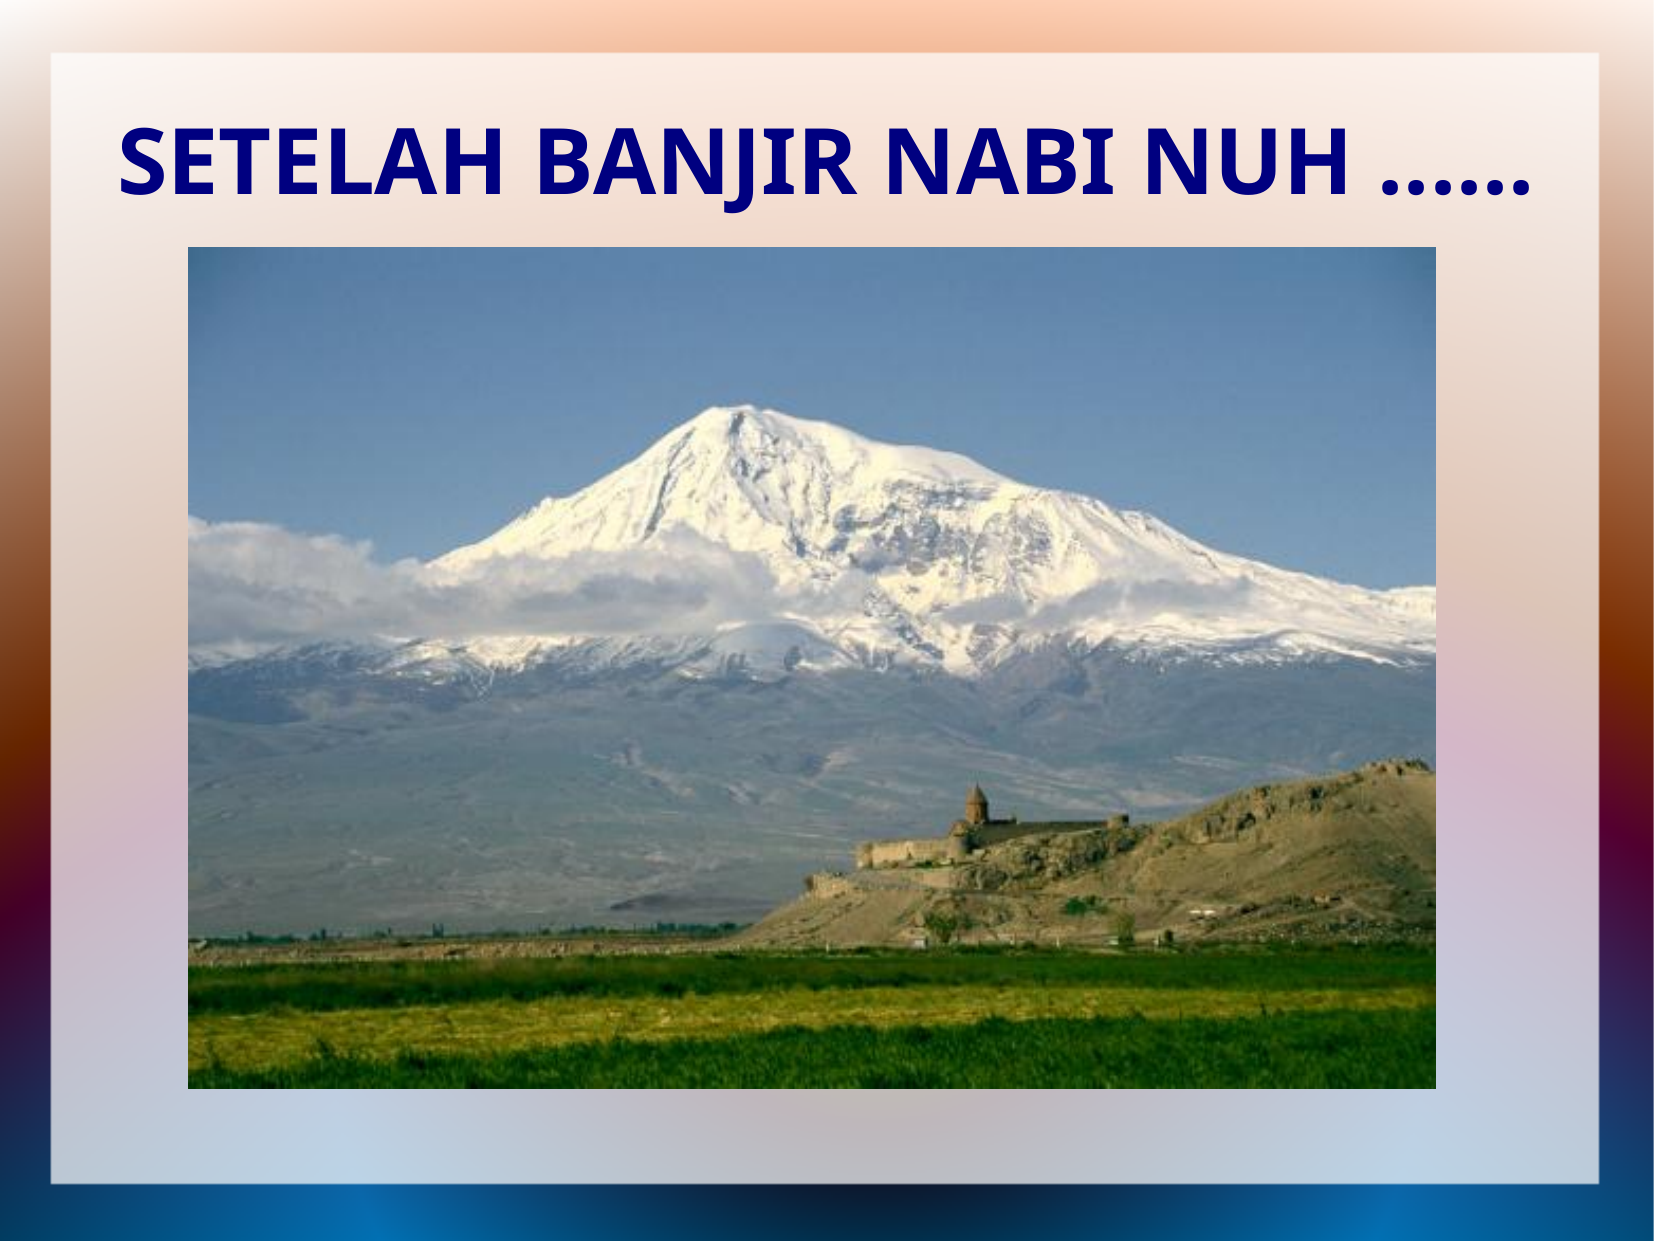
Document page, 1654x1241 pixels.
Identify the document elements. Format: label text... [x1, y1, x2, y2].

picture [0, 0, 1654, 1241]
title SETELAH BANJIR NABI NUH ...... [82, 55, 1571, 263]
